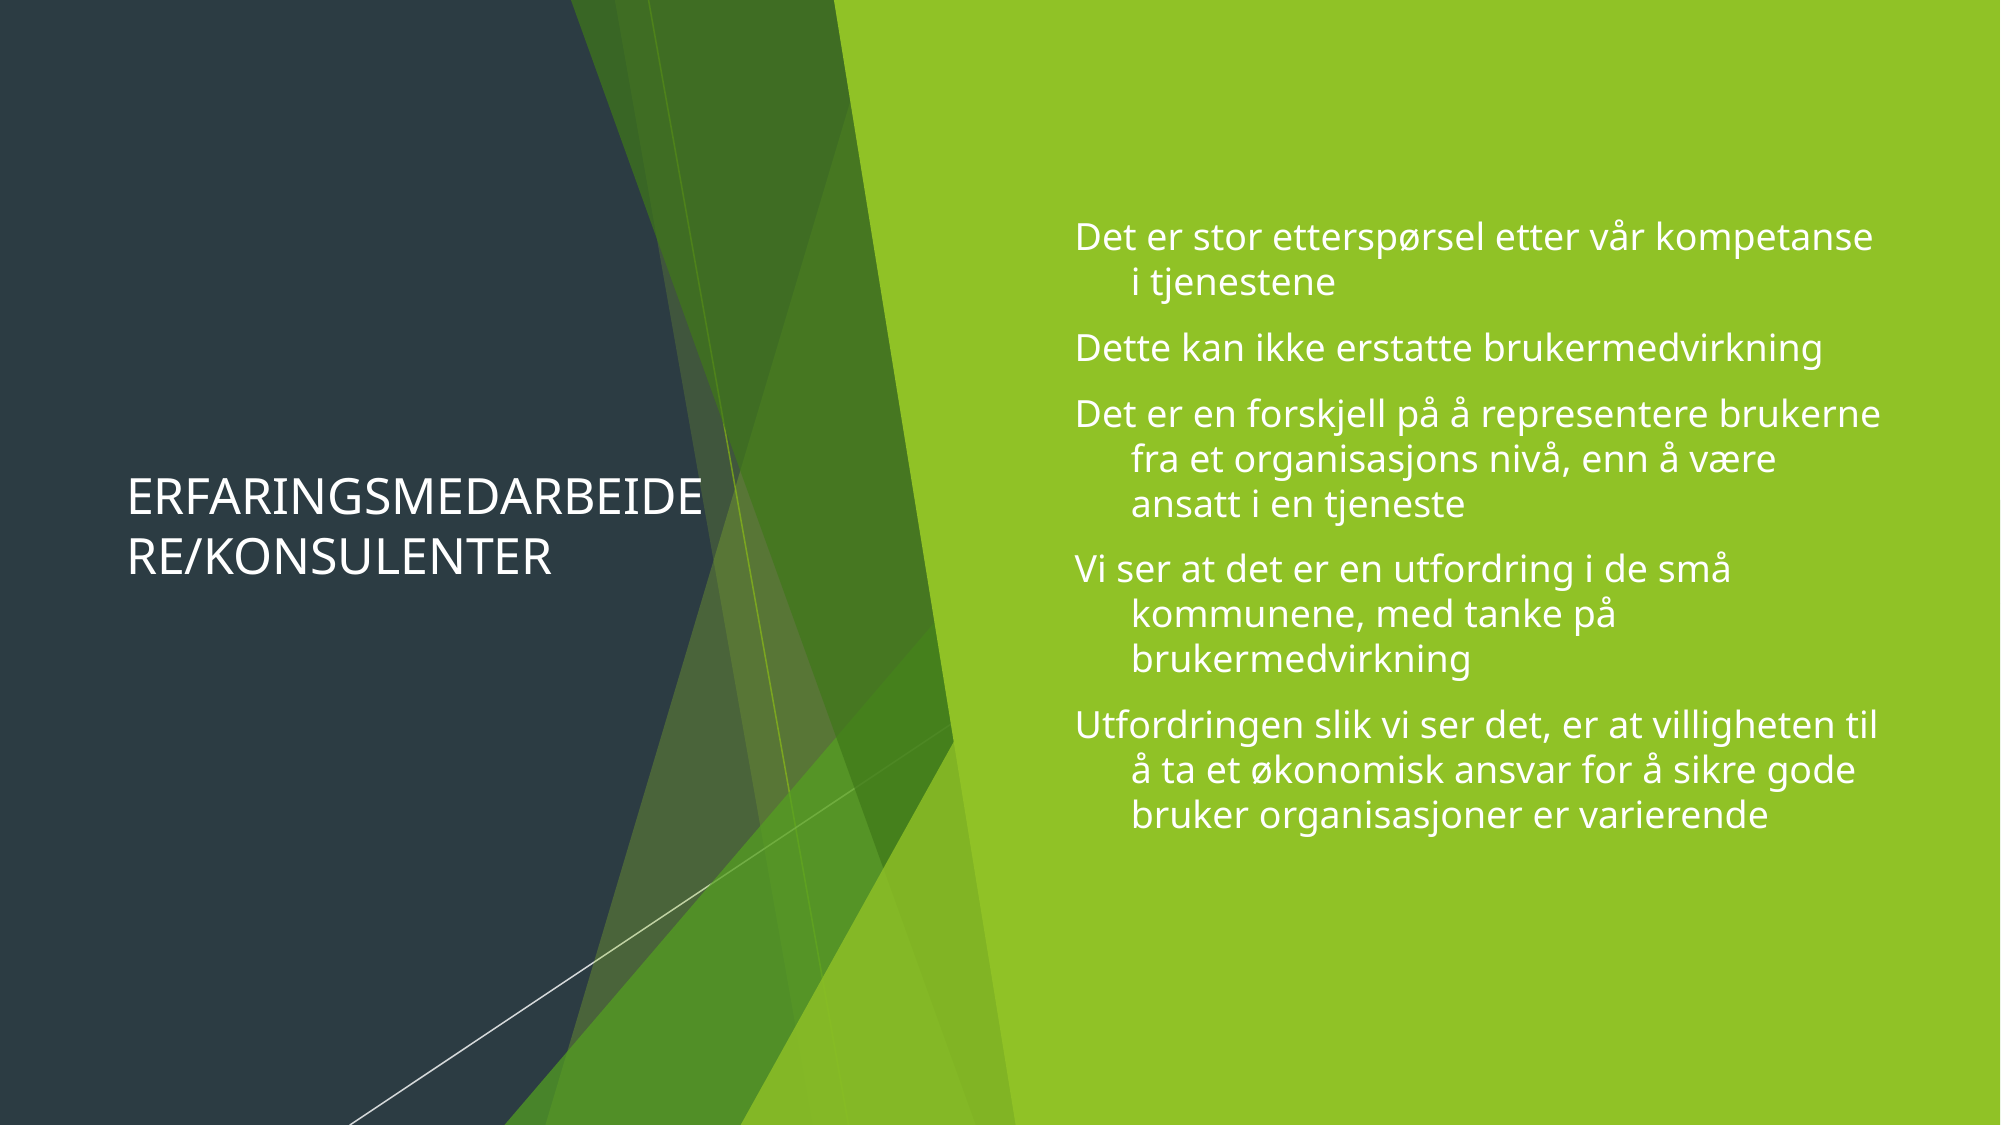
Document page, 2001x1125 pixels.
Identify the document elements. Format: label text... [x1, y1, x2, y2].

title ERFARINGSMEDARBEIDERE/KONSULENTER [111, 99, 742, 950]
text_box [0, 0, 2000, 1125]
list Det er stor etterspørsel etter vår kompetanse i tjenestene Dette kan ikke erstatte brukermedvirkning Det er en forskjell på å representere brukerne fra et organisasjons nivå, enn å være ansatt i en tjeneste Vi ser at det er en utfordring i de små kommunene, med tanke på brukermedvirkning Utfordringen slik vi ser det, er at villigheten til å ta et økonomisk ansvar for å sikre gode bruker organisasjoner er varierende [1003, 99, 1908, 950]
